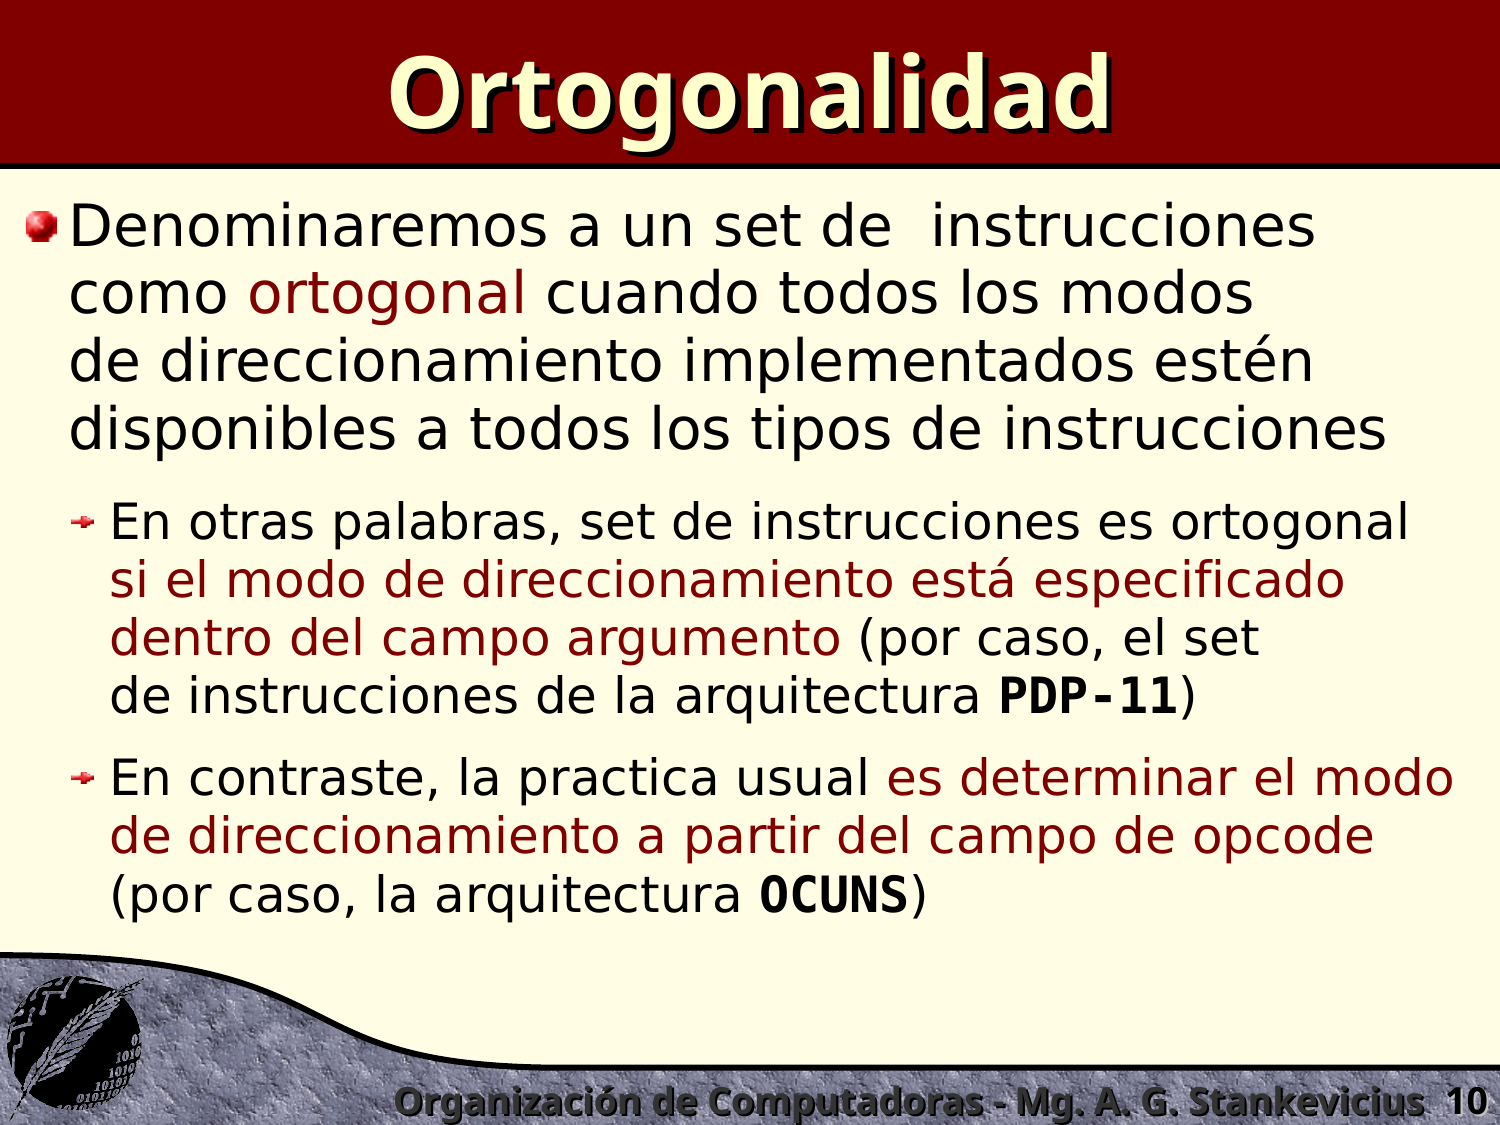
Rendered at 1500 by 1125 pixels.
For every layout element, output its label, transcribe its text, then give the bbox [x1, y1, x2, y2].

picture [0, 959, 1500, 1125]
list Denominaremos a un set de instrucciones como ortogonal cuando todos los modos de direccionamiento implementados estén disponibles a todos los tipos de instrucciones En otras palabras, set de instrucciones es ortogonal si el modo de direccionamiento está especificado dentro del campo argumento (por caso, el set de instrucciones de la arquitectura PDP-11) En contraste, la practica usual es determinar el modo de direccionamiento a partir del campo de opcode (por caso, la arquitectura OCUNS) [11, 192, 1486, 935]
picture [448, 1100, 455, 1110]
picture [1058, 1100, 1065, 1110]
title Ortogonalidad [15, 5, 1485, 160]
picture [802, 1100, 806, 1110]
